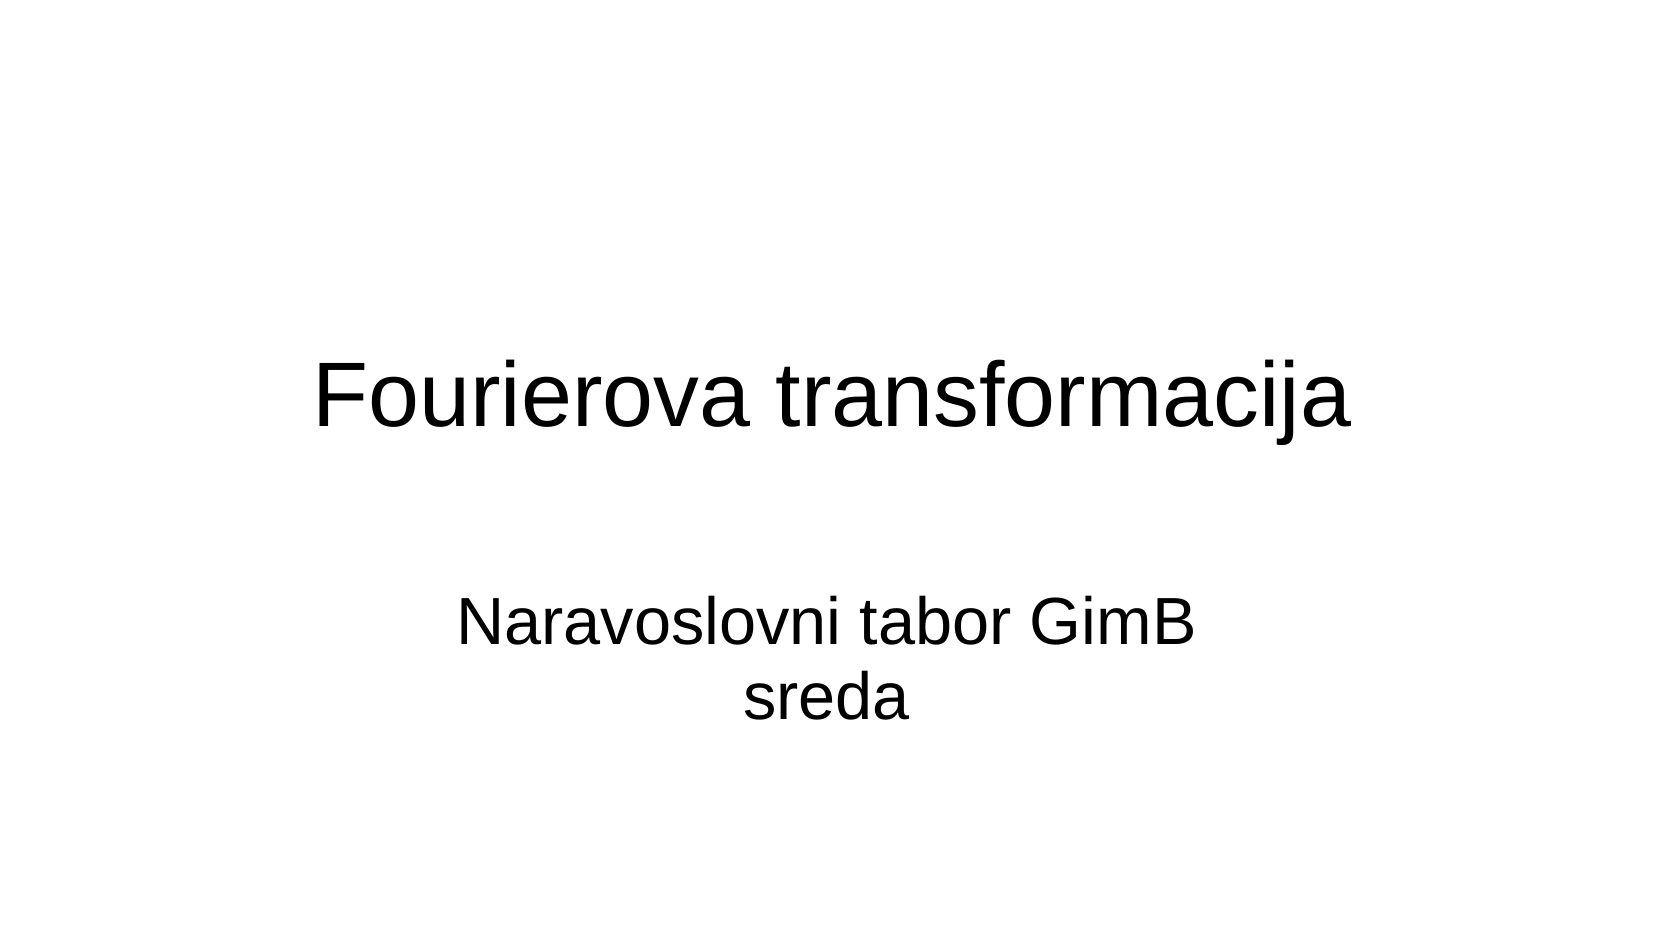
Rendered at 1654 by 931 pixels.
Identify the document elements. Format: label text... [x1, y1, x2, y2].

title Fourierova transformacija [88, 317, 1577, 473]
subtitle Naravoslovni tabor GimB sreda [82, 561, 1571, 758]
